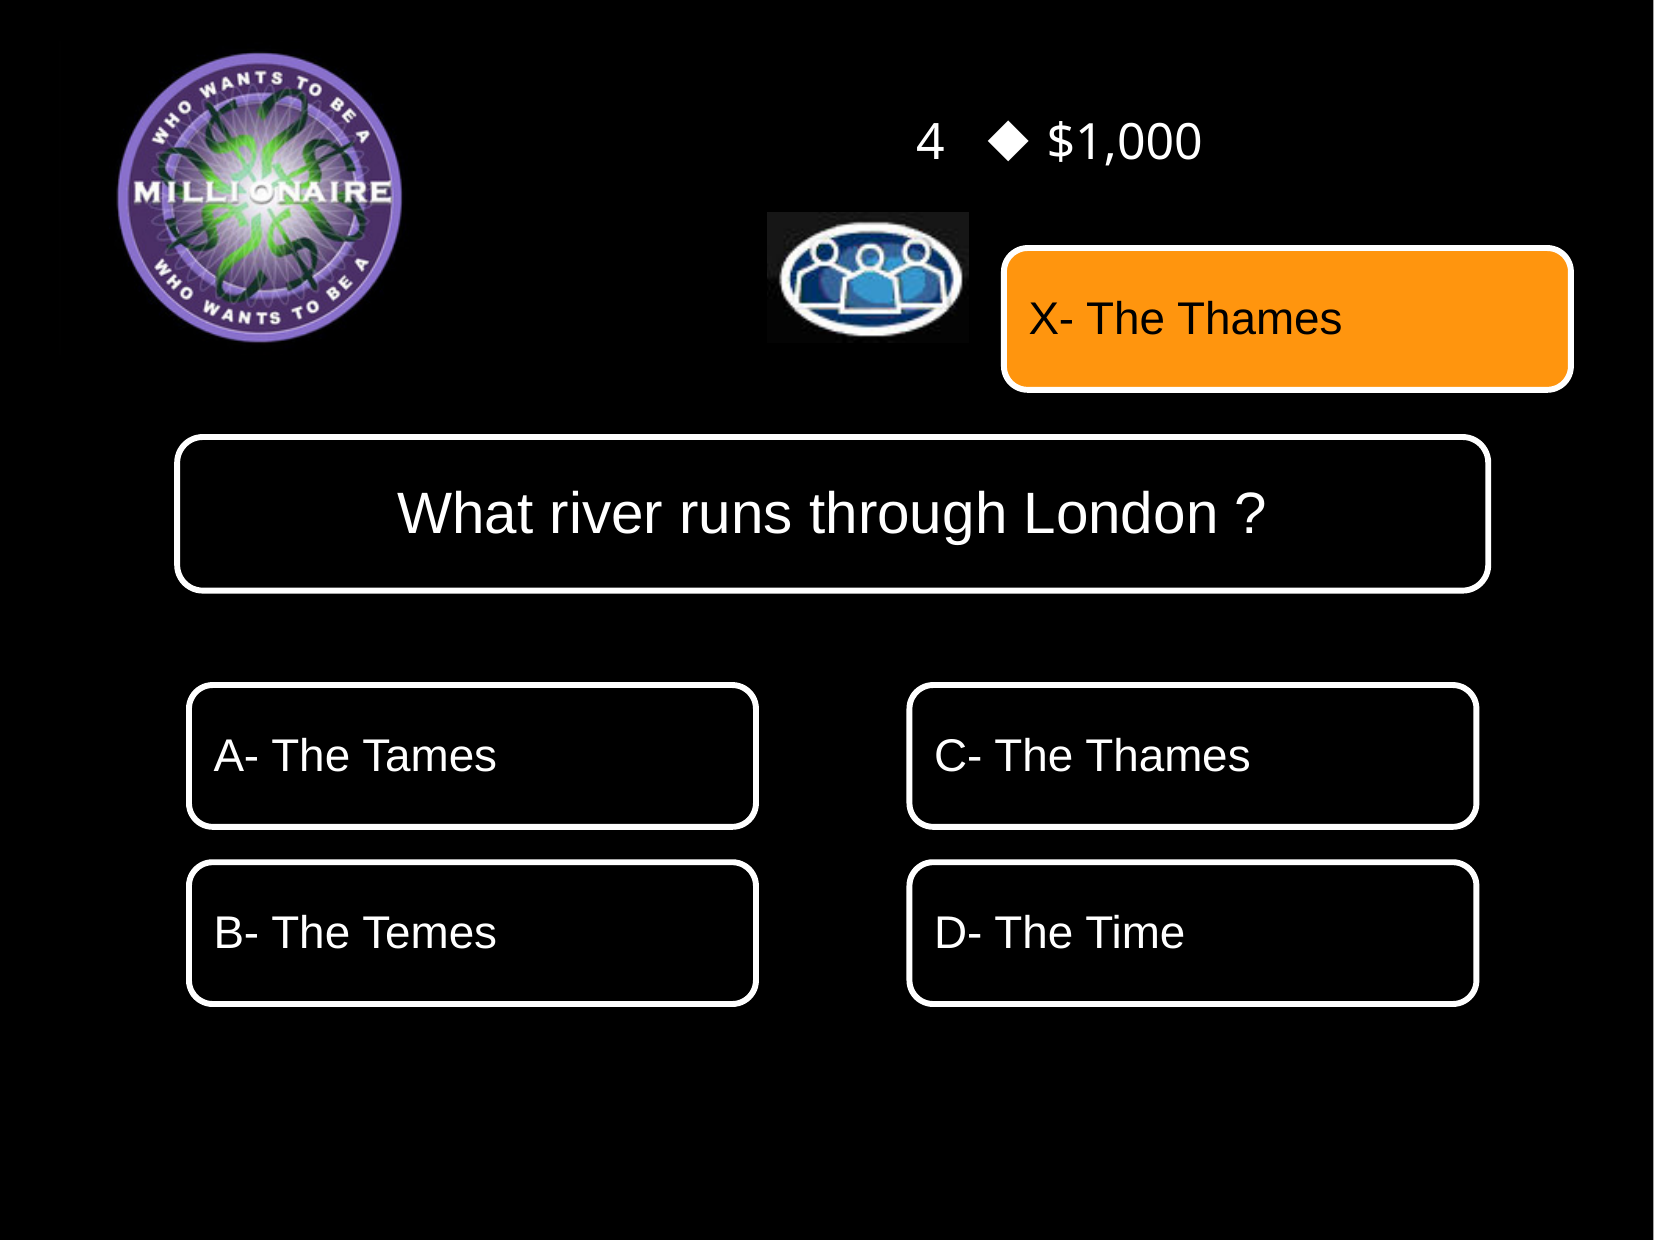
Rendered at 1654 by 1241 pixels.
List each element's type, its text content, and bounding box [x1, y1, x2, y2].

picture [59, 41, 477, 355]
text_box C- The Thames [909, 685, 1477, 827]
text_box B- The Temes [188, 862, 756, 1004]
picture [767, 212, 969, 343]
text_box D- The Time [909, 862, 1477, 1004]
text_box A- The Tames [188, 685, 756, 827]
text_box What river runs through London ? [177, 437, 1489, 591]
text_box 4  $1,000 [774, 106, 1458, 213]
text_box X- The Thames [1003, 248, 1571, 390]
